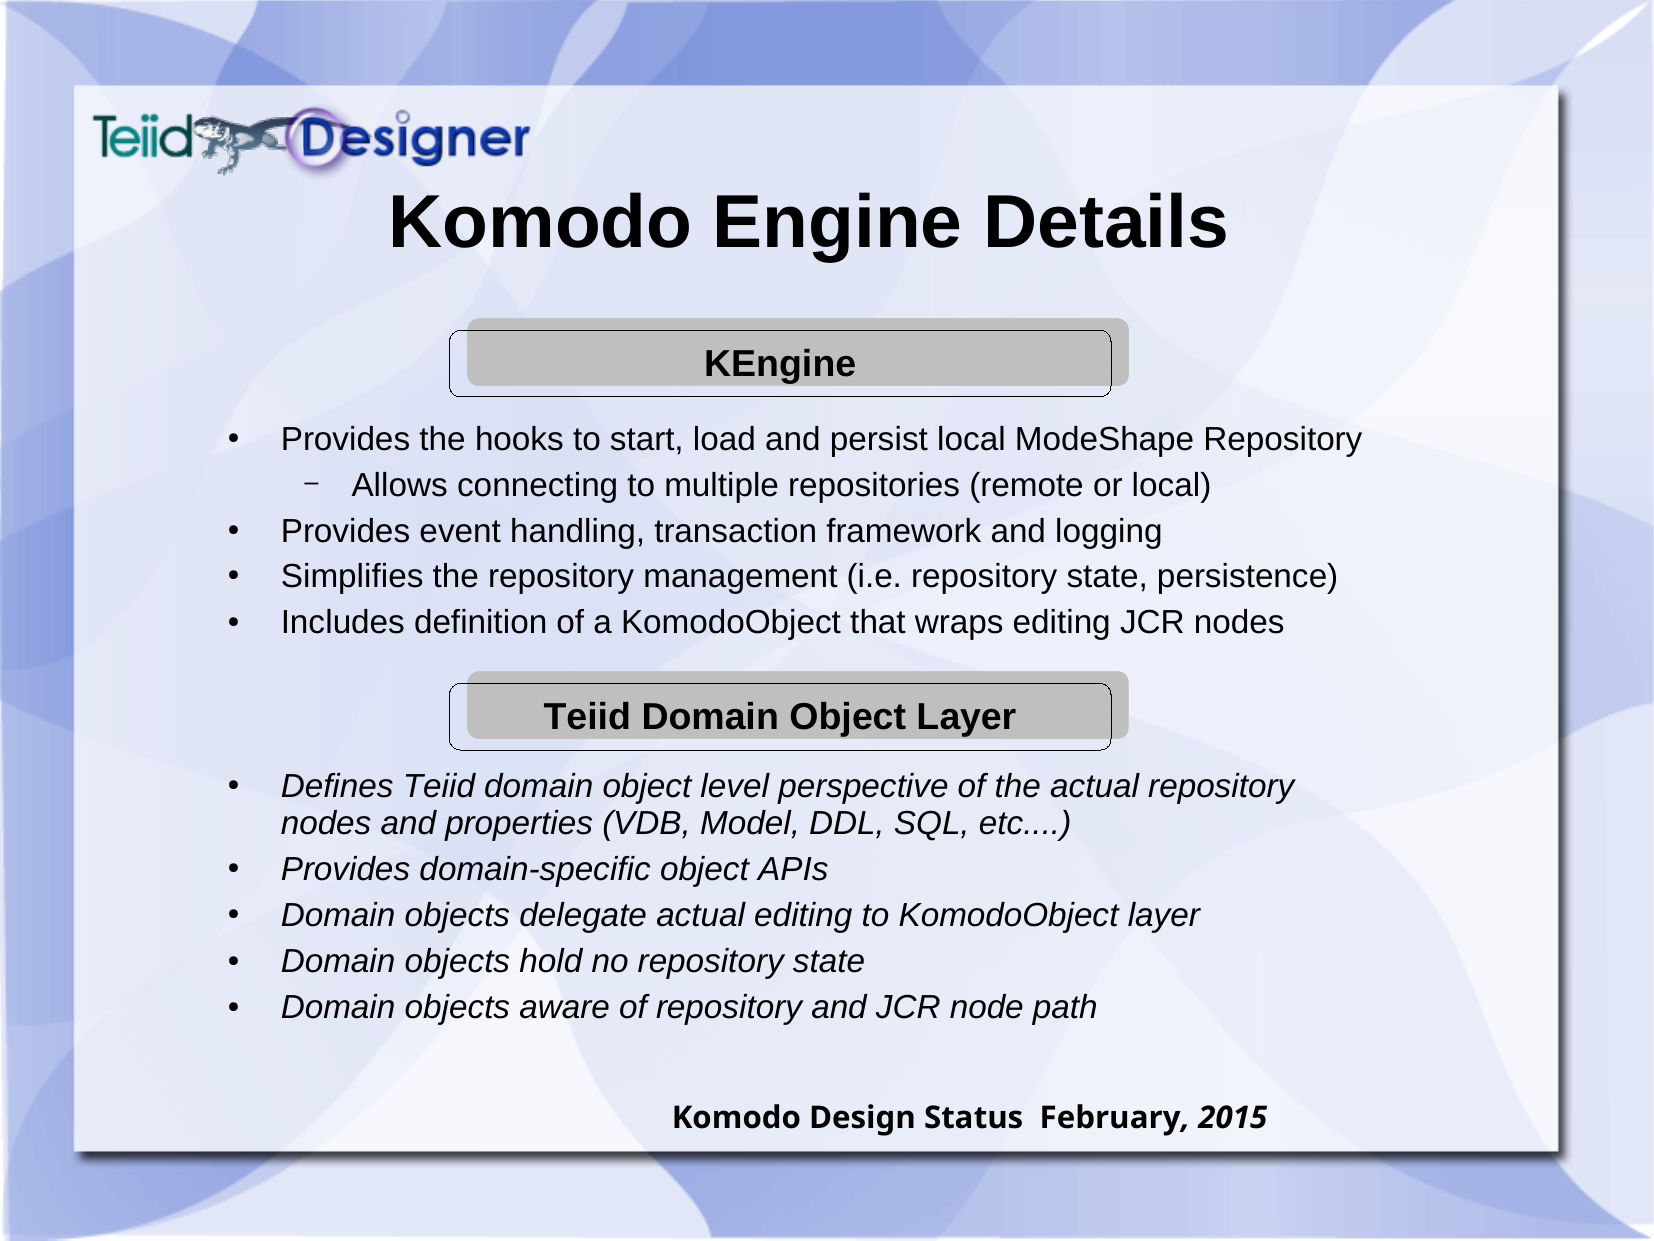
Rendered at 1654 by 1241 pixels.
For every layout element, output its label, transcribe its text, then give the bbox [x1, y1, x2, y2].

text_box KEngine [449, 330, 1112, 397]
title Komodo Engine Details [82, 162, 1536, 281]
picture [0, 0, 1654, 1241]
text_box Defines Teiid domain object level perspective of the actual repository nodes and properties (VDB, Model, DDL, SQL, etc....) Provides domain-specific object APIs Domain objects delegate actual editing to KomodoObject layer Domain objects hold no repository state Domain objects aware of repository and JCR node path [210, 767, 1396, 1076]
text_box Provides the hooks to start, load and persist local ModeShape Repository Allows connecting to multiple repositories (remote or local) Provides event handling, transaction framework and logging Simplifies the repository management (i.e. repository state, persistence) Includes definition of a KomodoObject that wraps editing JCR nodes [210, 420, 1396, 644]
text_box Teiid Domain Object Layer [449, 683, 1112, 751]
